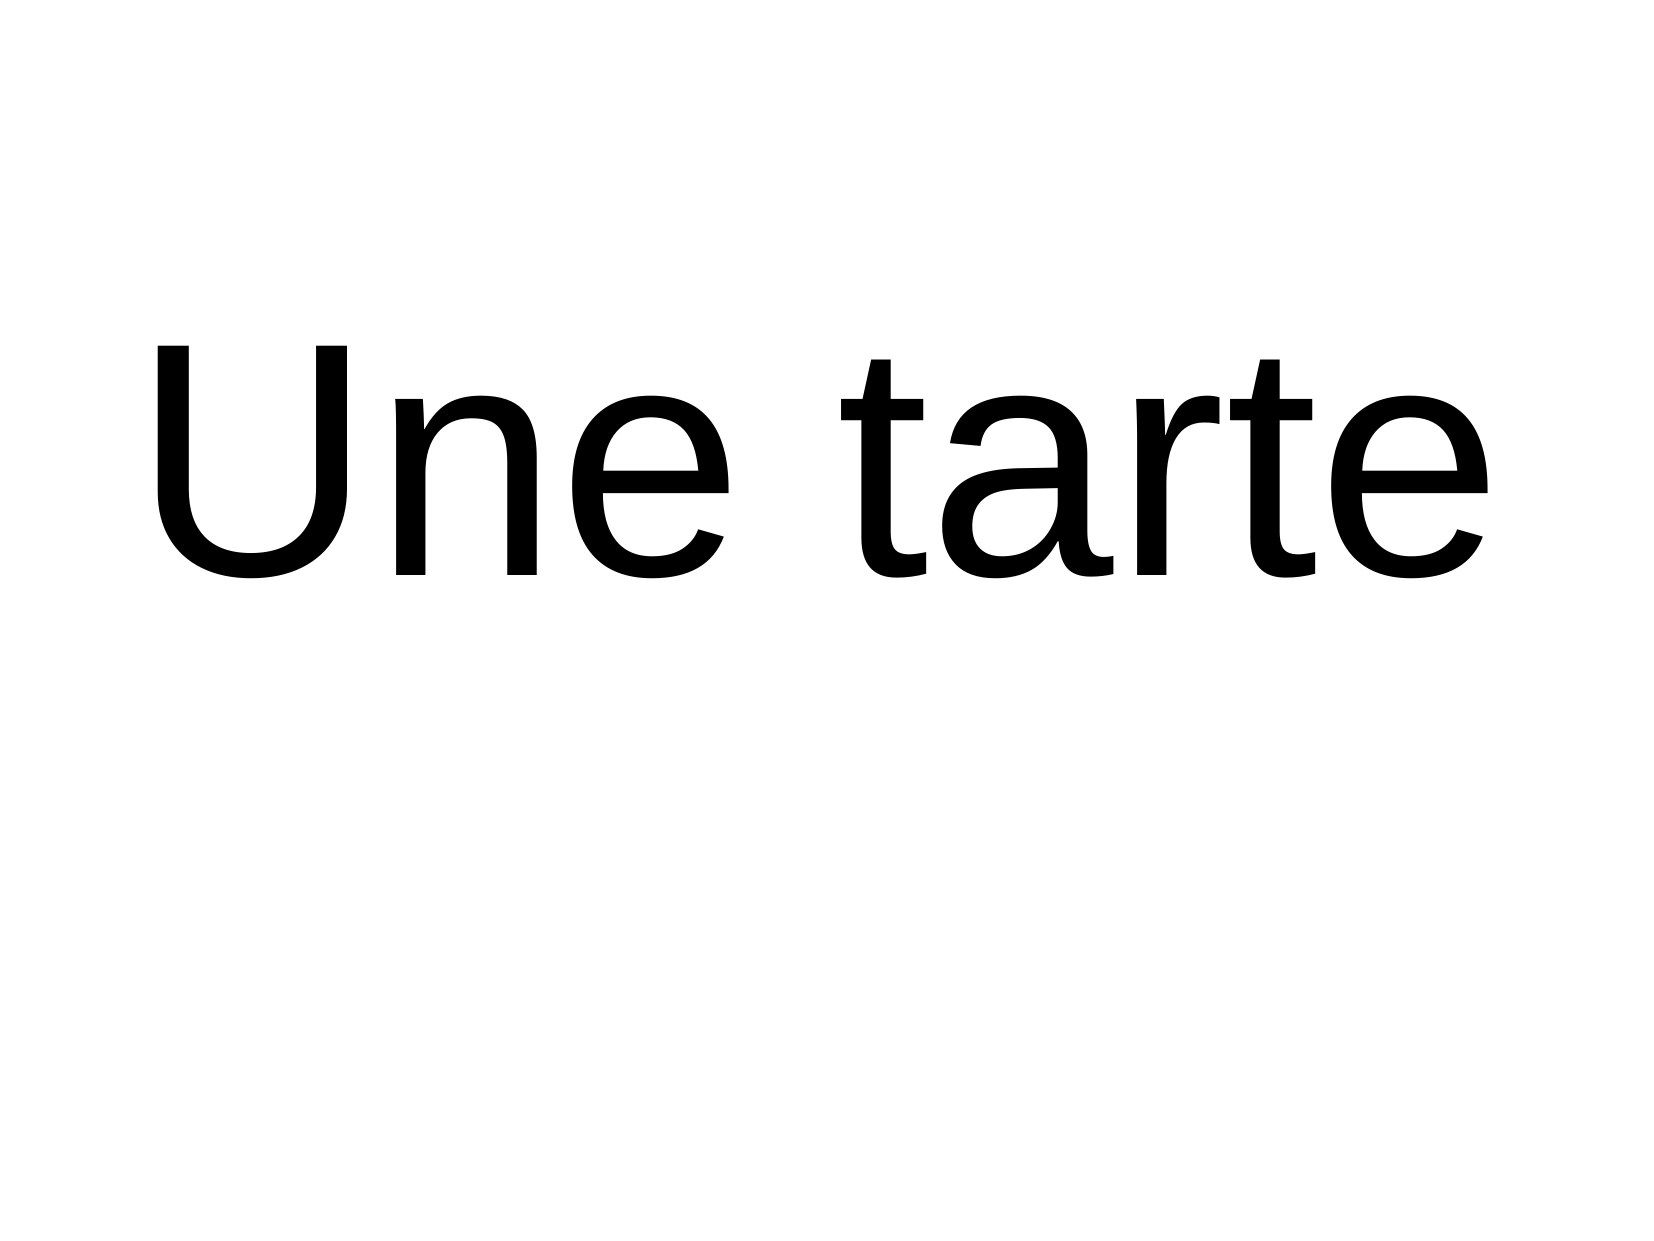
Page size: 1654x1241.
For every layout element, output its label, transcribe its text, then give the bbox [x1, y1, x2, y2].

text_box Une tarte [118, 265, 1536, 653]
